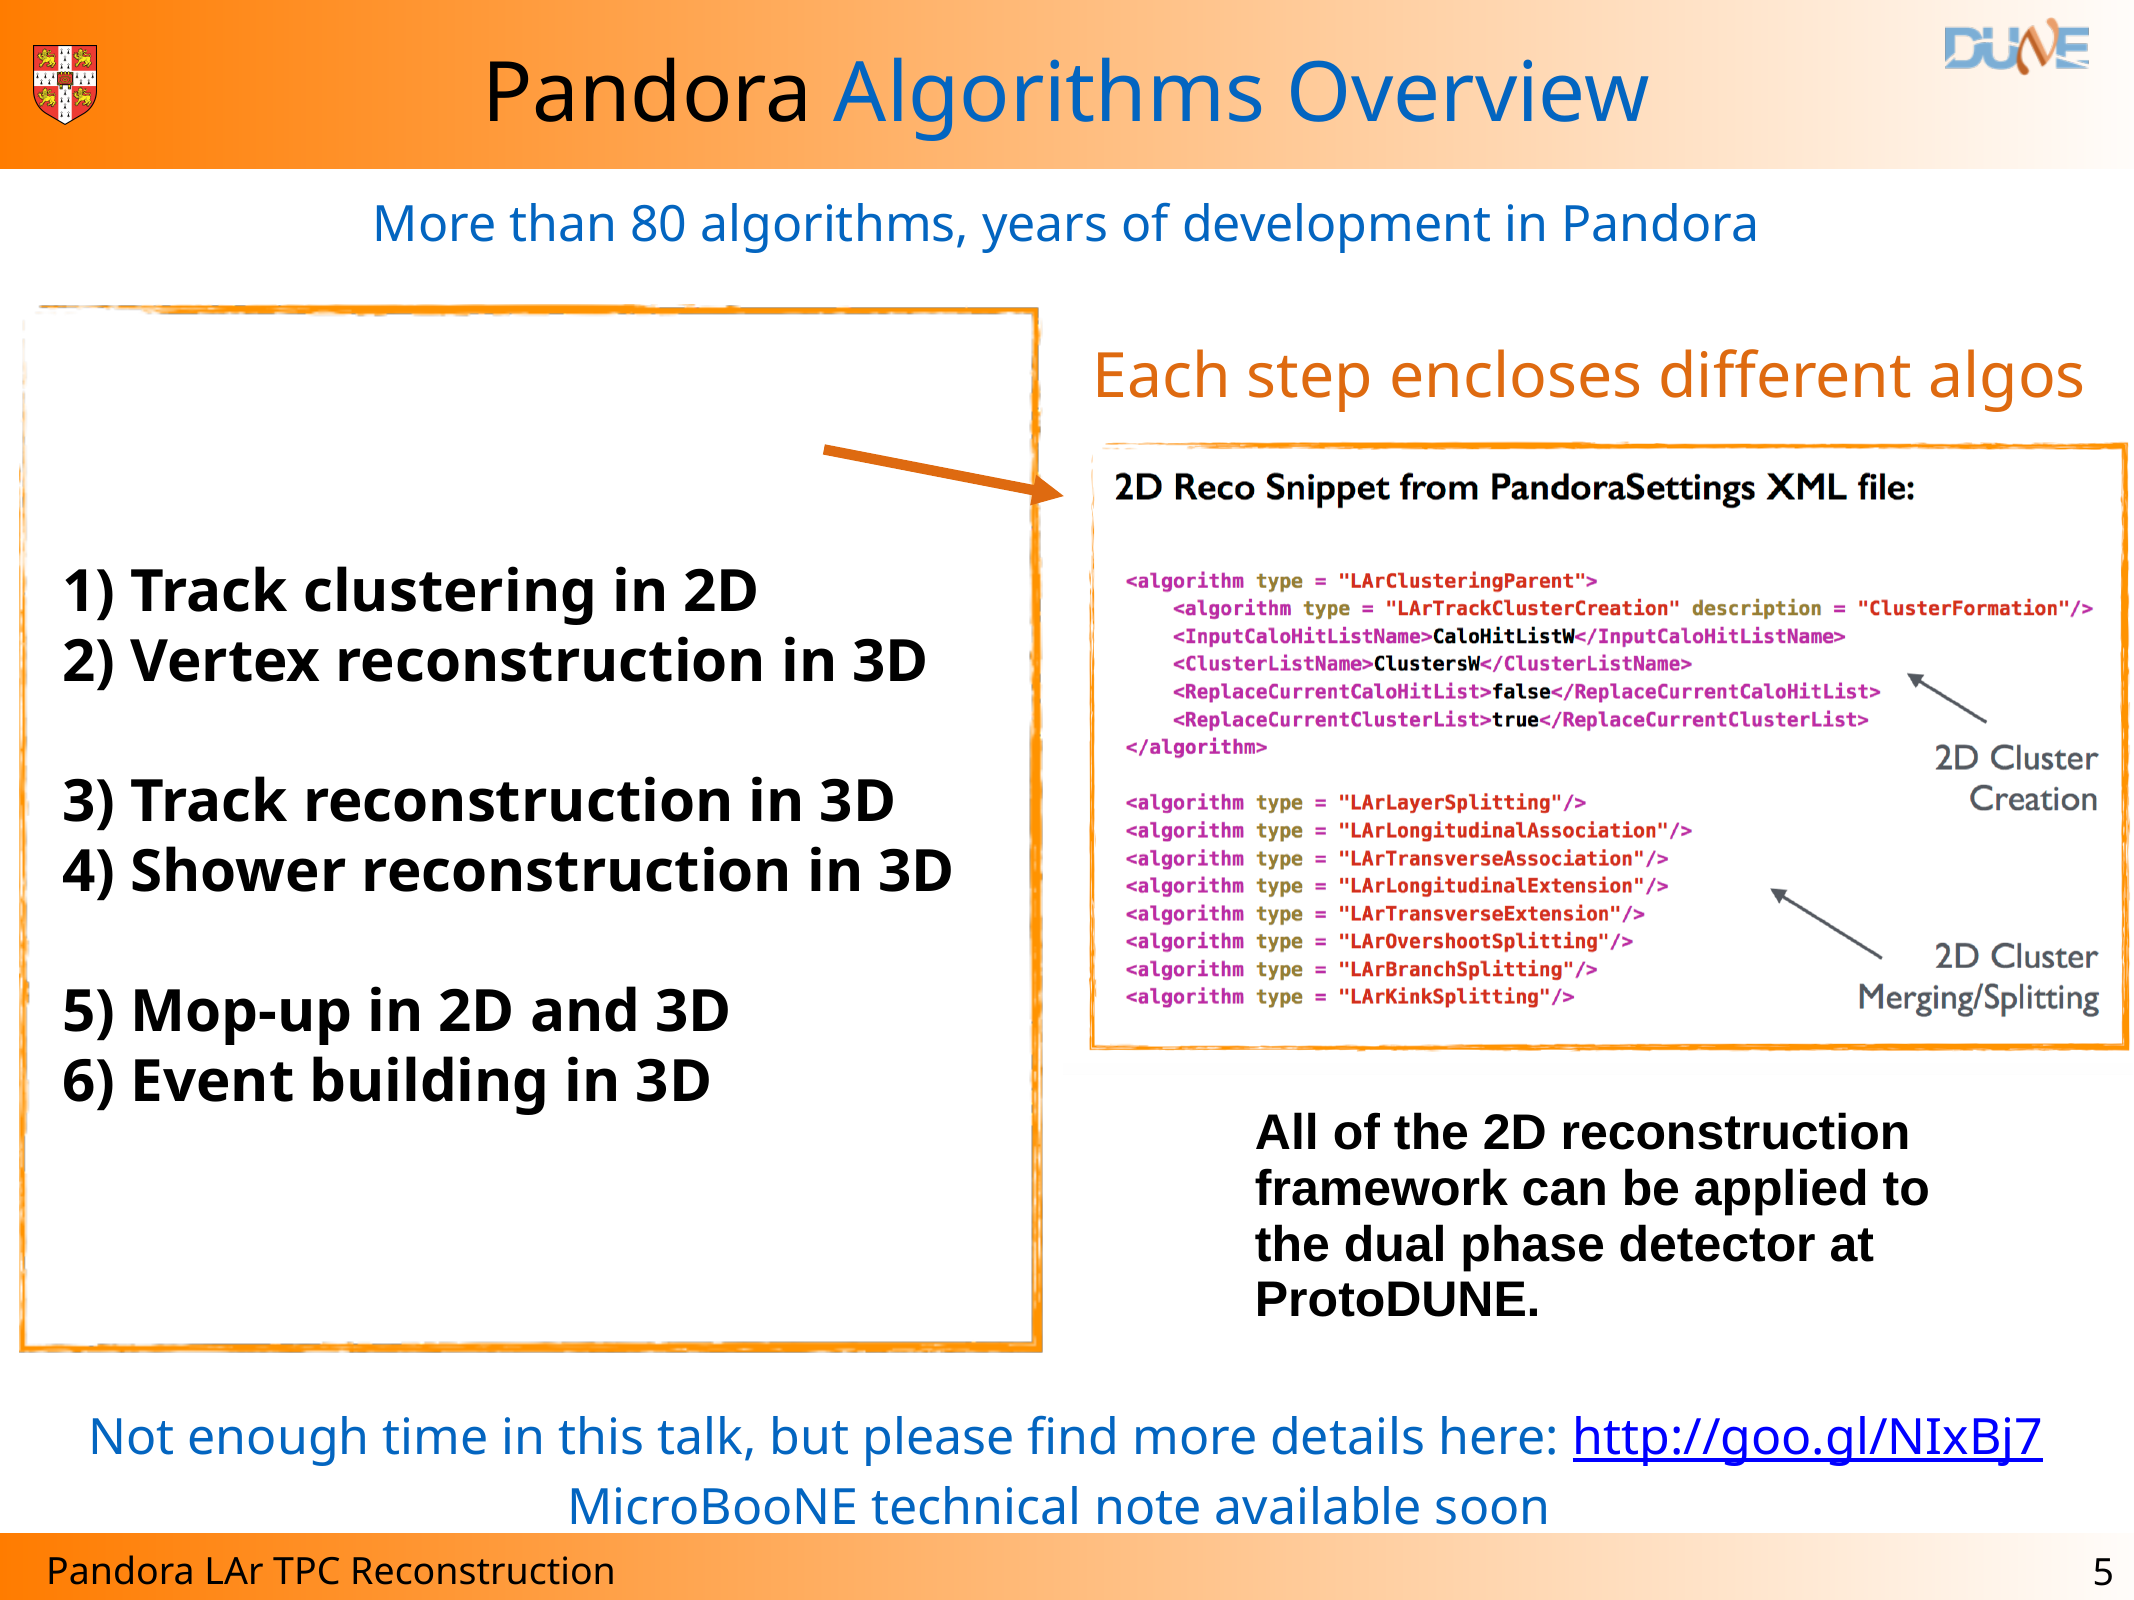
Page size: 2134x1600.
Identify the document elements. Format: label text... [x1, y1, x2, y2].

text_box More than 80 algorithms, years of development in Pandora [65, 183, 2068, 261]
text_box <number> [2084, 1539, 2122, 1600]
picture [19, 304, 1045, 1355]
text_box Each step encloses different algos [1046, 326, 2133, 419]
picture [1944, 17, 2090, 76]
text_box <number> [942, 0, 949, 27]
text_box Track clustering in 2D Vertex reconstruction in 3D Track reconstruction in 3D Shower reconstruction in 3D Mop-up in 2D and 3D Event building in 3D [54, 310, 1028, 1357]
text_box <number> [942, 1541, 949, 1600]
text_box Not enough time in this talk, but please find more details here: http://goo.gl/NIxBj7 MicroBooNE technical note available soon [17, 1399, 2114, 1541]
text_box All of the 2D reconstruction framework can be applied to the dual phase detector at ProtoDUNE. [1240, 1096, 1949, 1335]
picture [33, 45, 97, 125]
picture [1028, 495, 1045, 1355]
text_box Pandora Algorithms Overview [208, 27, 1925, 150]
picture [1063, 424, 2134, 1075]
text_box w [cm] [433, 1541, 438, 1600]
